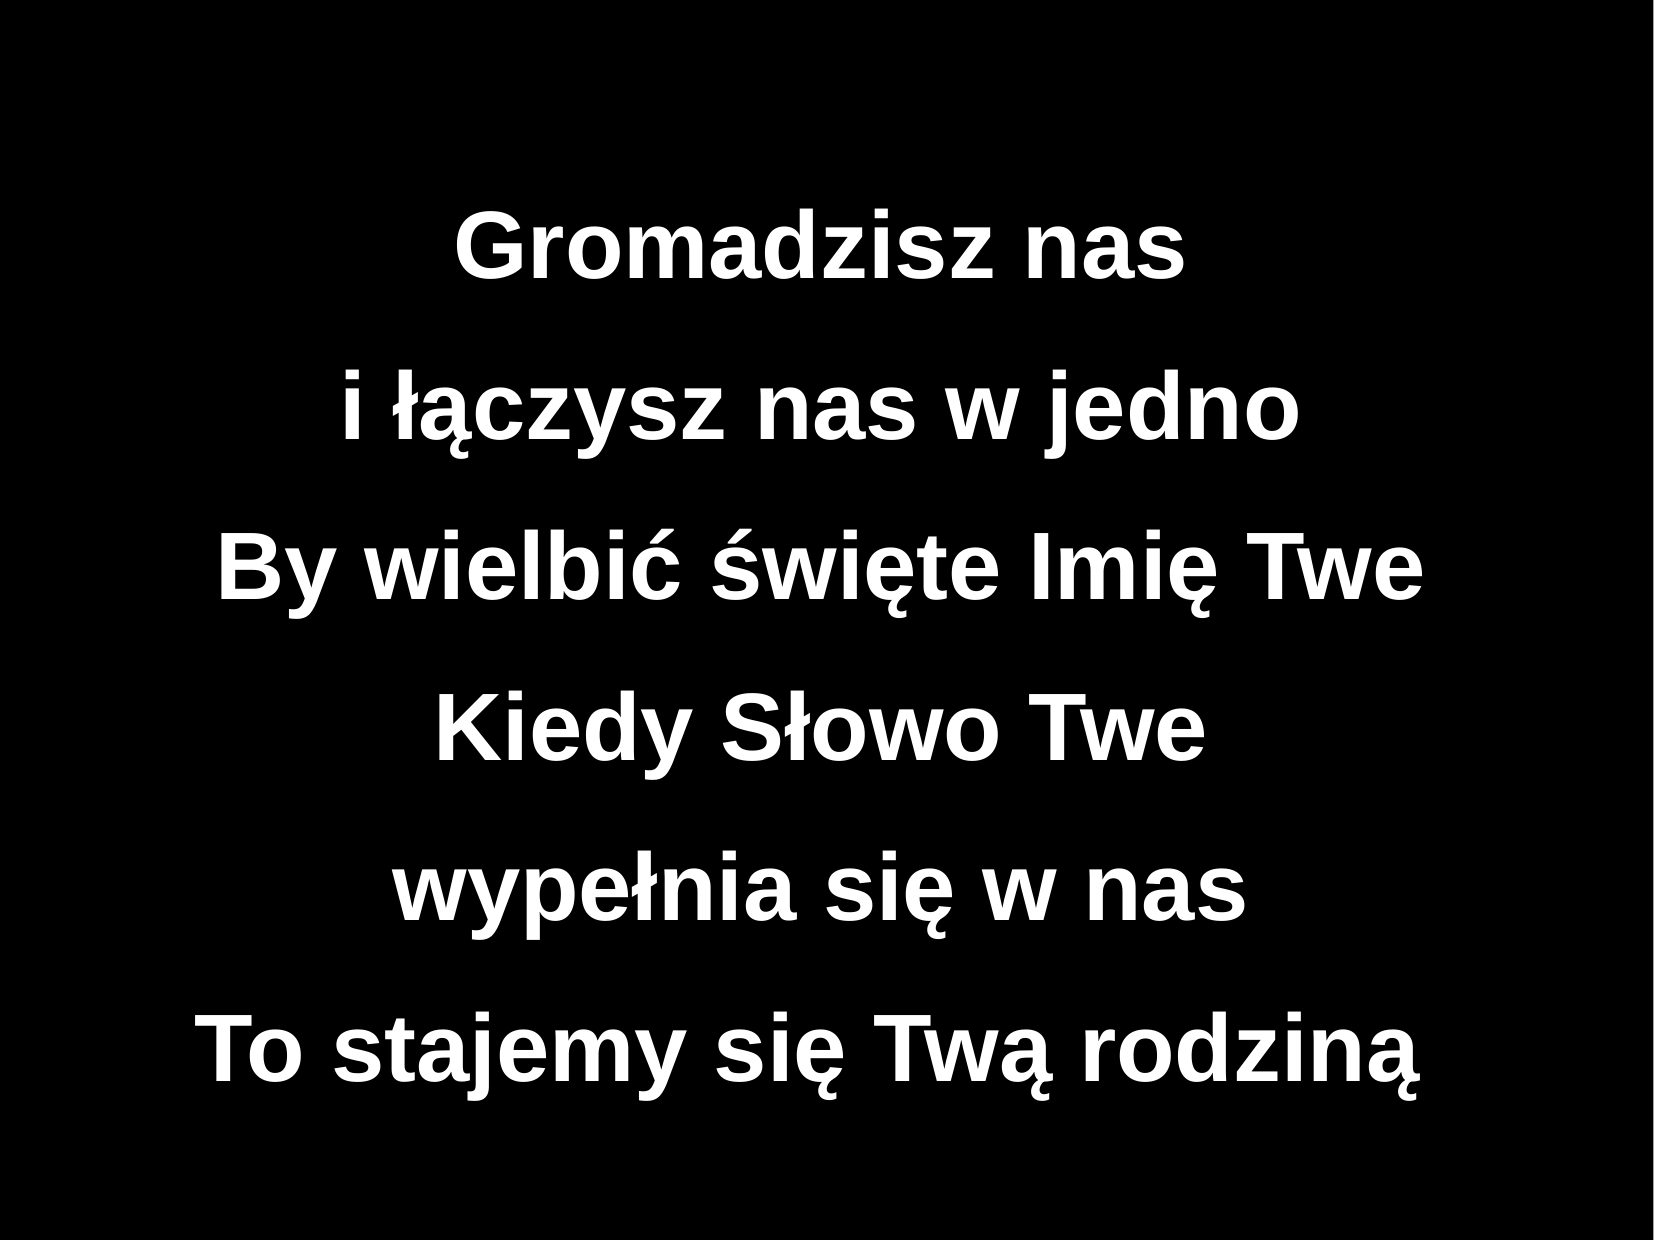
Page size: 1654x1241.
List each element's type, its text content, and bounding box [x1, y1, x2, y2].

subtitle Gromadzisz nas i łączysz nas w jedno By wielbić święte Imię Twe Kiedy Słowo Twe wypełnia się w nas To stajemy się Twą rodziną [0, 0, 1642, 1241]
